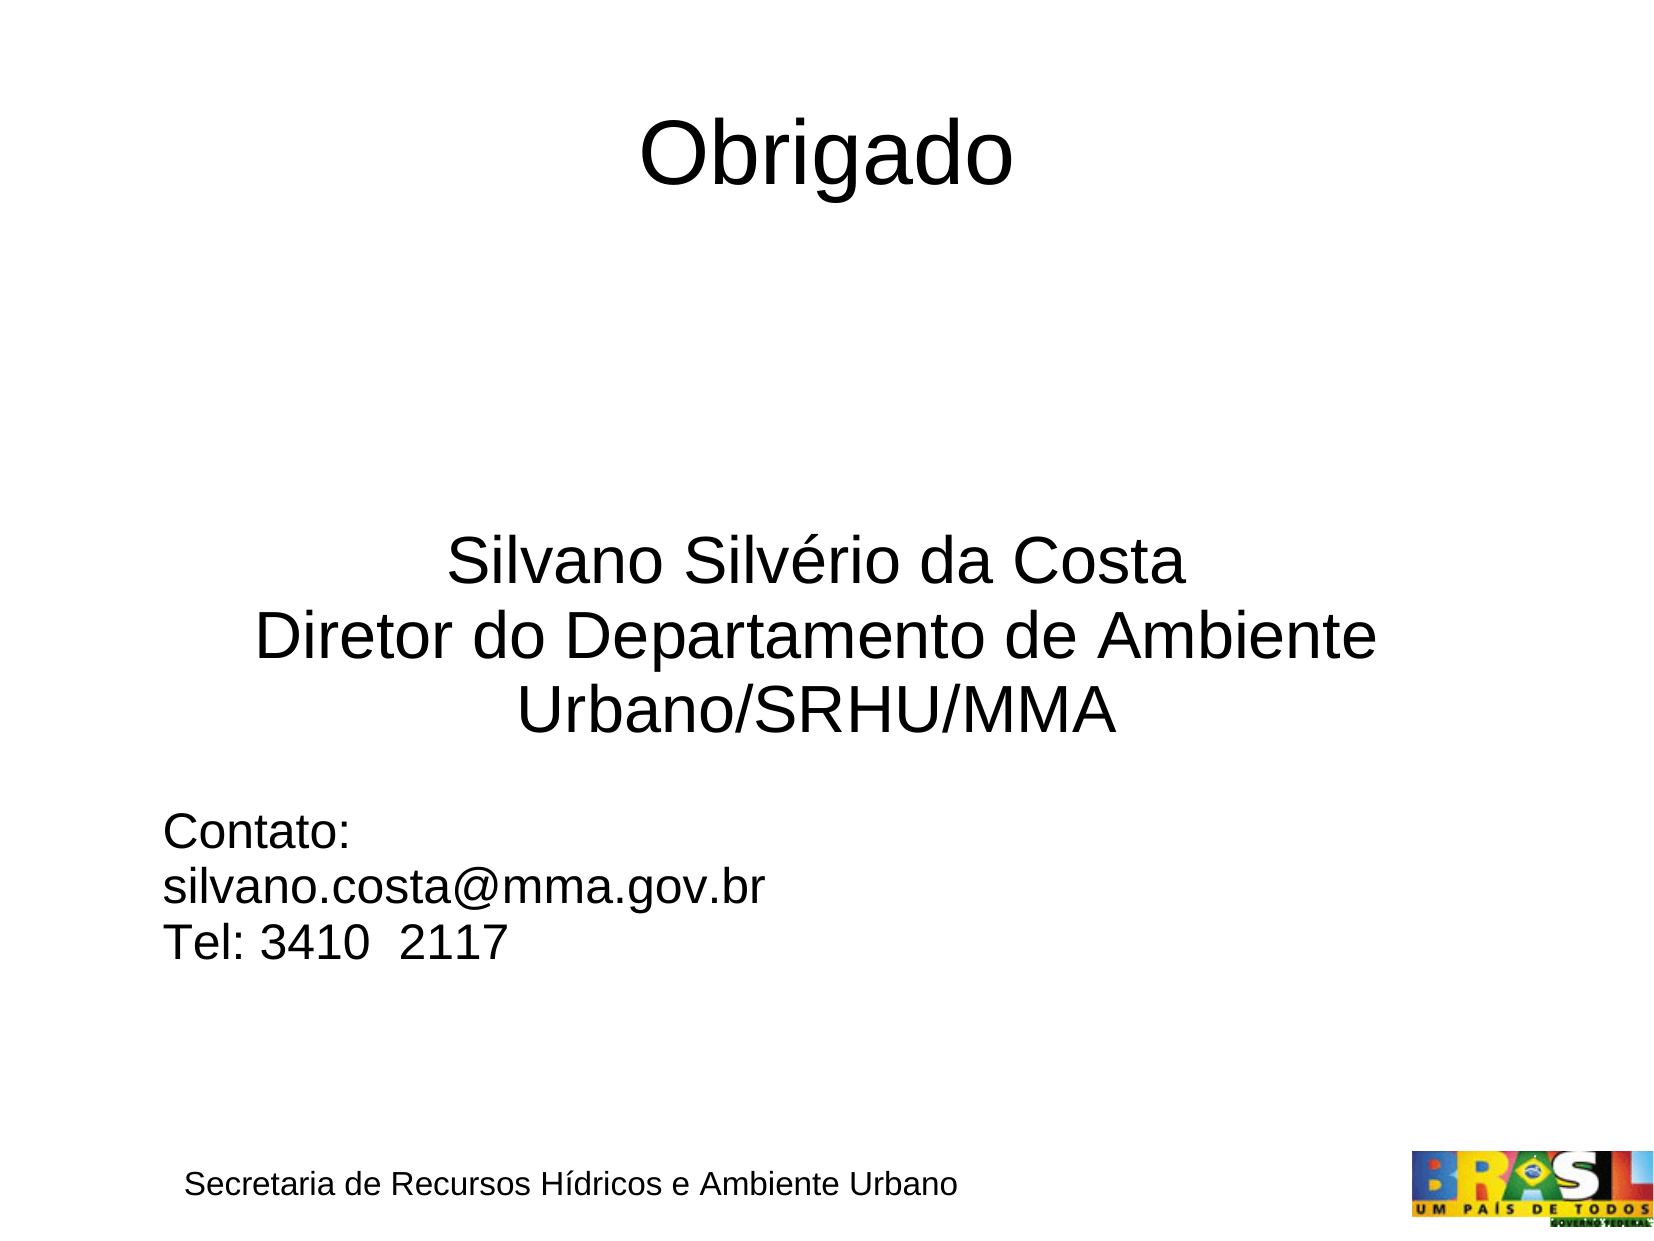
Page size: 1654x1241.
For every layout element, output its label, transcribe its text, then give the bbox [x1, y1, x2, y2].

picture [1412, 1151, 1654, 1227]
text_box Secretaria de Recursos Hídricos e Ambiente Urbano [169, 1158, 975, 1211]
title Obrigado [82, 49, 1571, 257]
text_box Silvano Silvério da Costa Diretor do Departamento de Ambiente Urbano/SRHU/MMA Contato: silvano.costa@mma.gov.br Tel: 3410 2117 [147, 515, 1486, 1034]
